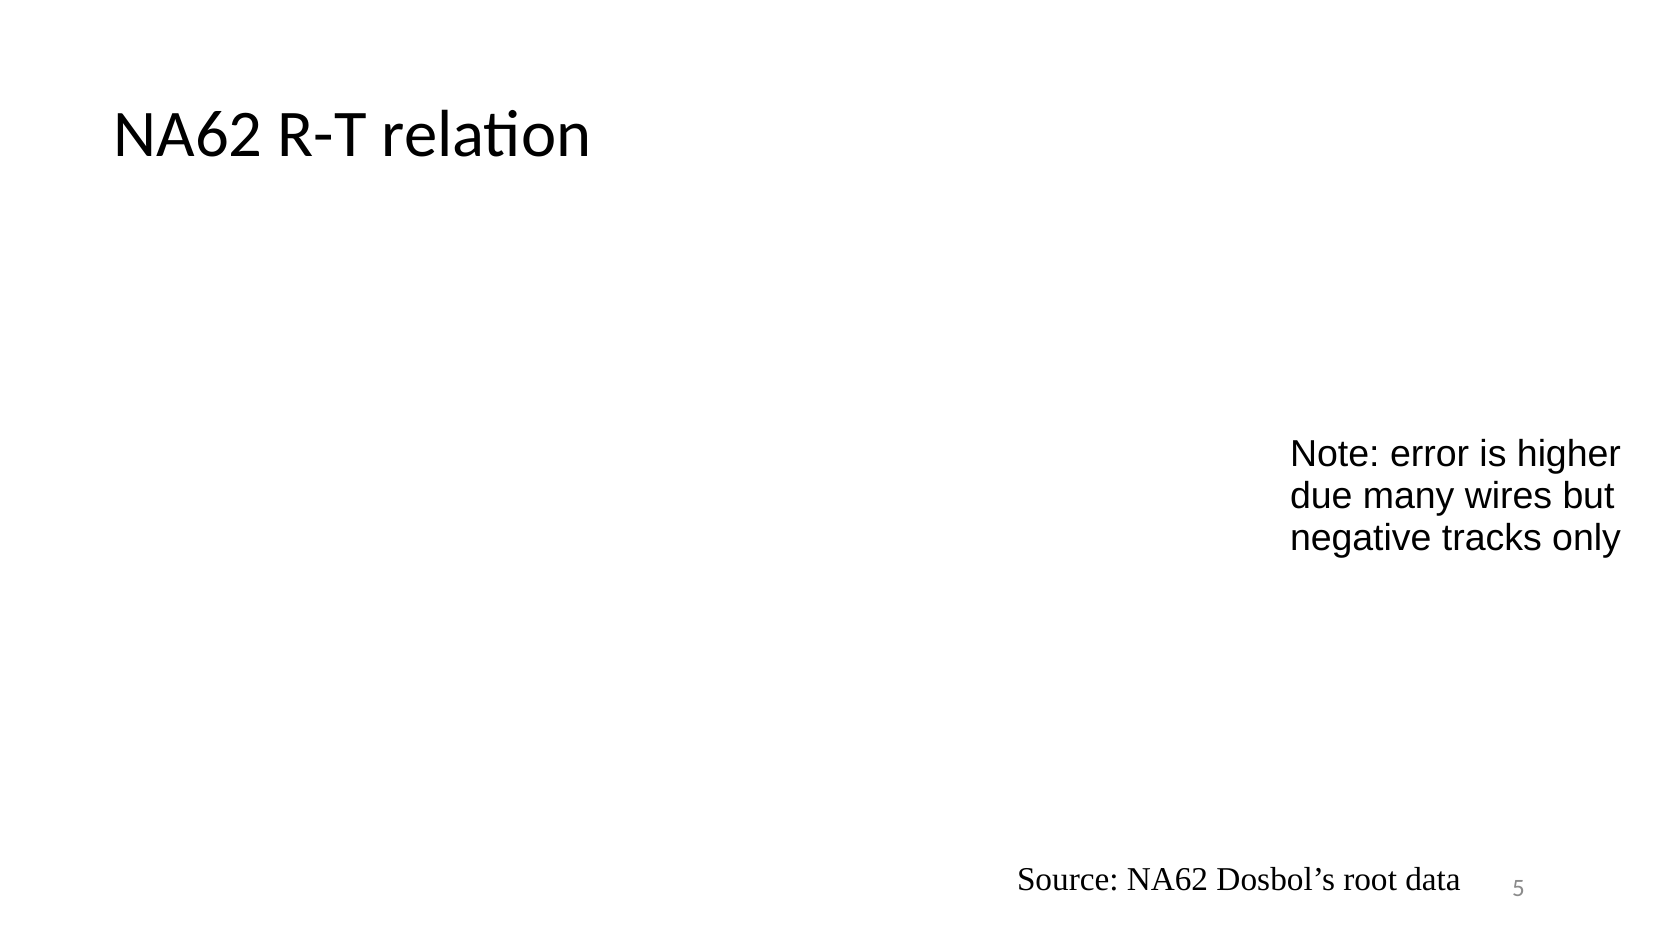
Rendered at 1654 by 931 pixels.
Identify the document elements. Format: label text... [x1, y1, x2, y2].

title Source: NA62 Dosbol’s root data [921, 850, 1477, 910]
picture [201, 200, 1383, 836]
text_box Note: error is higher due many wires but negative tracks only [1275, 425, 1636, 566]
title NA62 R-T relation [113, 49, 1540, 230]
